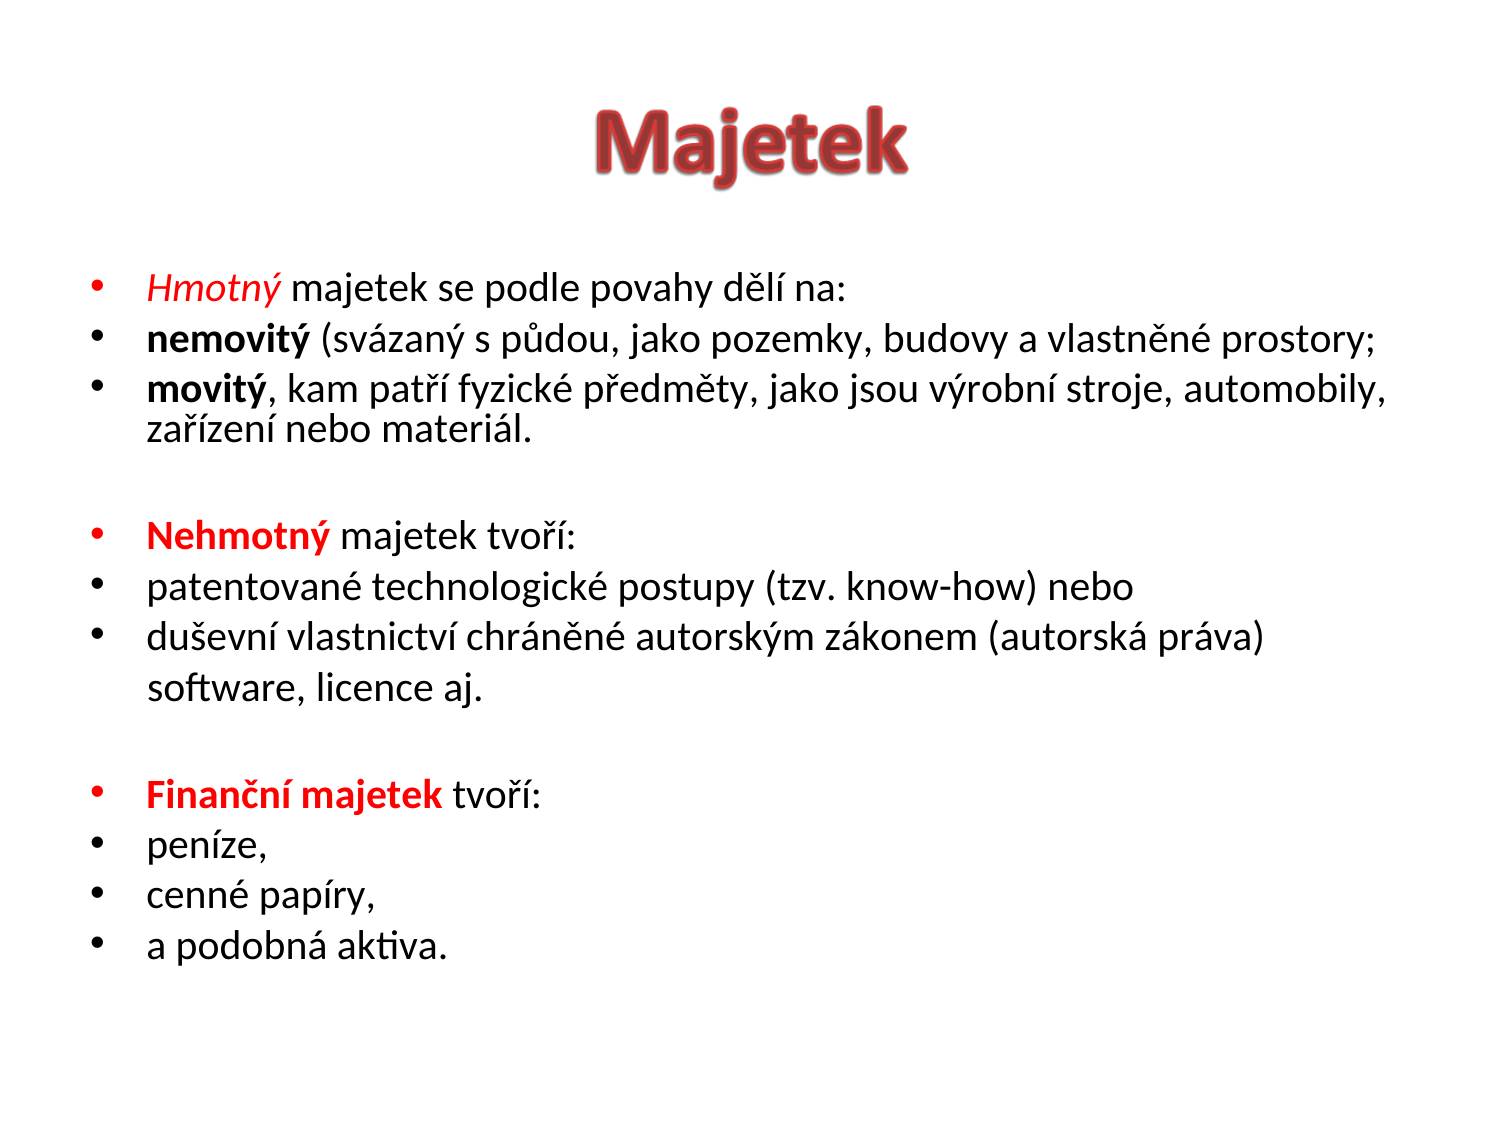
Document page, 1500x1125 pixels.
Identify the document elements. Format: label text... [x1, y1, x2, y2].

picture [75, 44, 1426, 234]
list Hmotný majetek se podle povahy dělí na: nemovitý (svázaný s půdou, jako pozemky, budovy a vlastněné prostory; movitý, kam patří fyzické předměty, jako jsou výrobní stroje, automobily, zařízení nebo materiál. Nehmotný majetek tvoří: patentované technologické postupy (tzv. know-how) nebo duševní vlastnictví chráněné autorským zákonem (autorská práva) software, licence aj. Finanční majetek tvoří: peníze, cenné papíry, a podobná aktiva. [75, 262, 1426, 1005]
